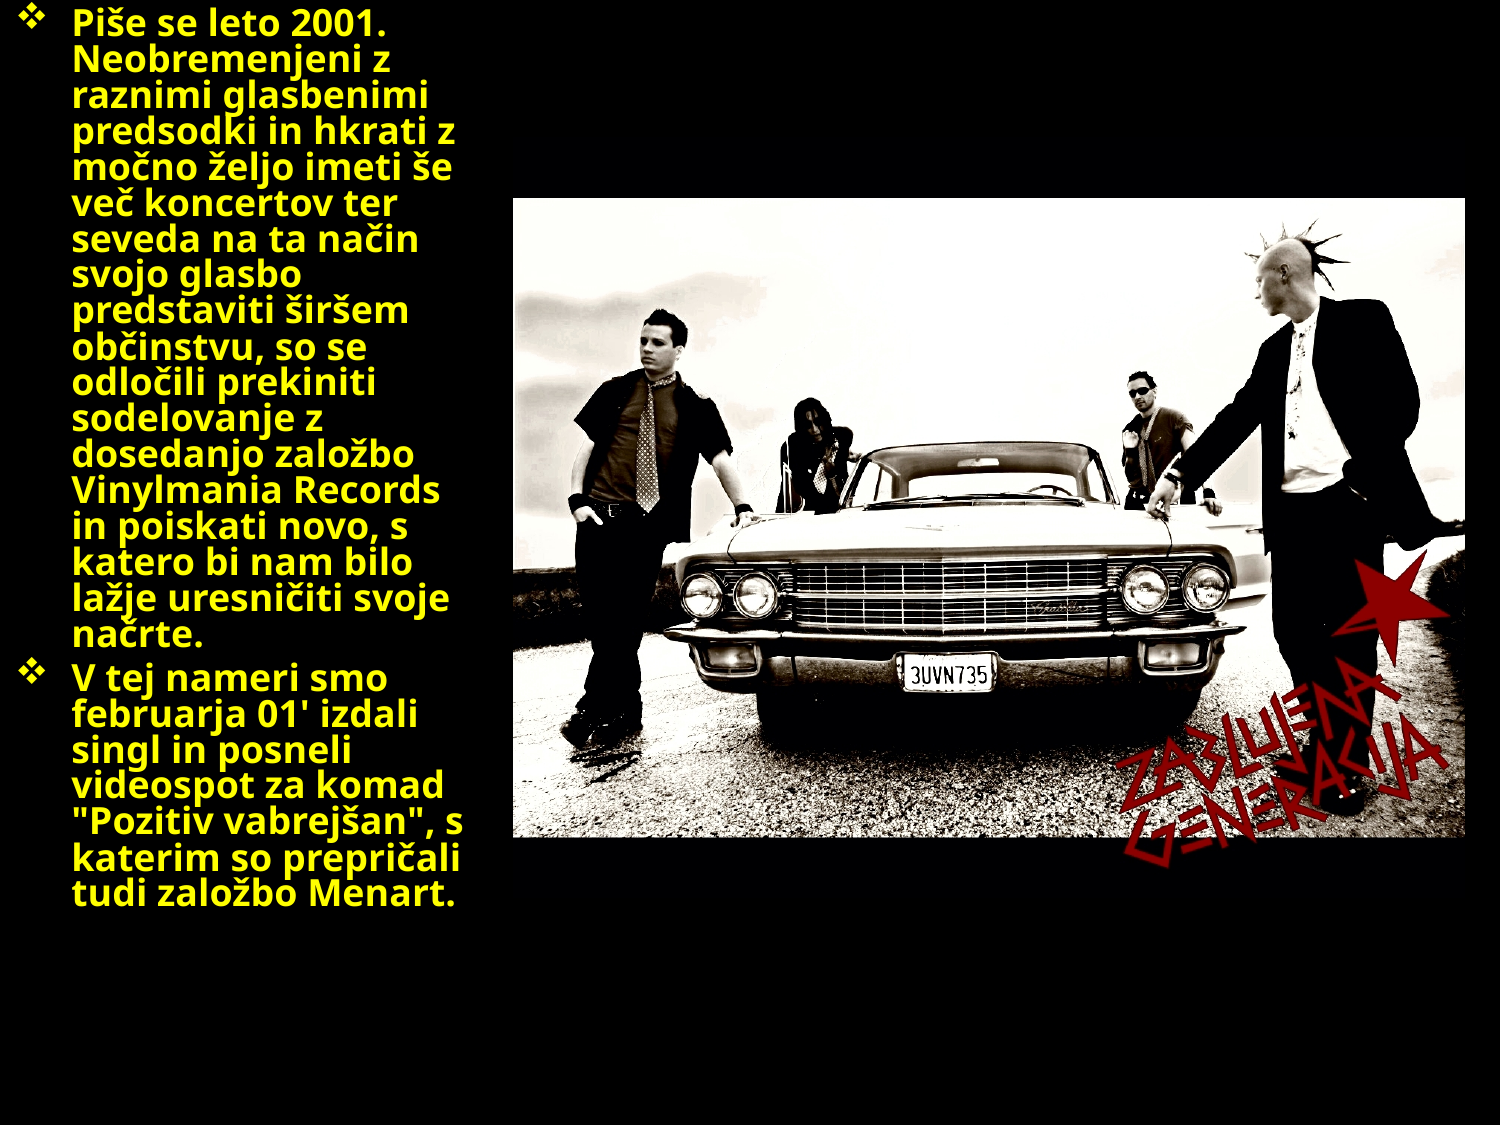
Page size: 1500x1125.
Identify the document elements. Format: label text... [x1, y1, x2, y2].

picture [513, 137, 1465, 898]
list Piše se leto 2001. Neobremenjeni z raznimi glasbenimi predsodki in hkrati z močno željo imeti še več koncertov ter seveda na ta način svojo glasbo predstaviti širšem občinstvu, so se odločili prekiniti sodelovanje z dosedanjo založbo Vinylmania Records in poiskati novo, s katero bi nam bilo lažje uresničiti svoje načrte. V tej nameri smo februarja 01' izdali singl in posneli videospot za komad "Pozitiv vabrejšan", s katerim so prepričali tudi založbo Menart. [0, 0, 491, 1125]
